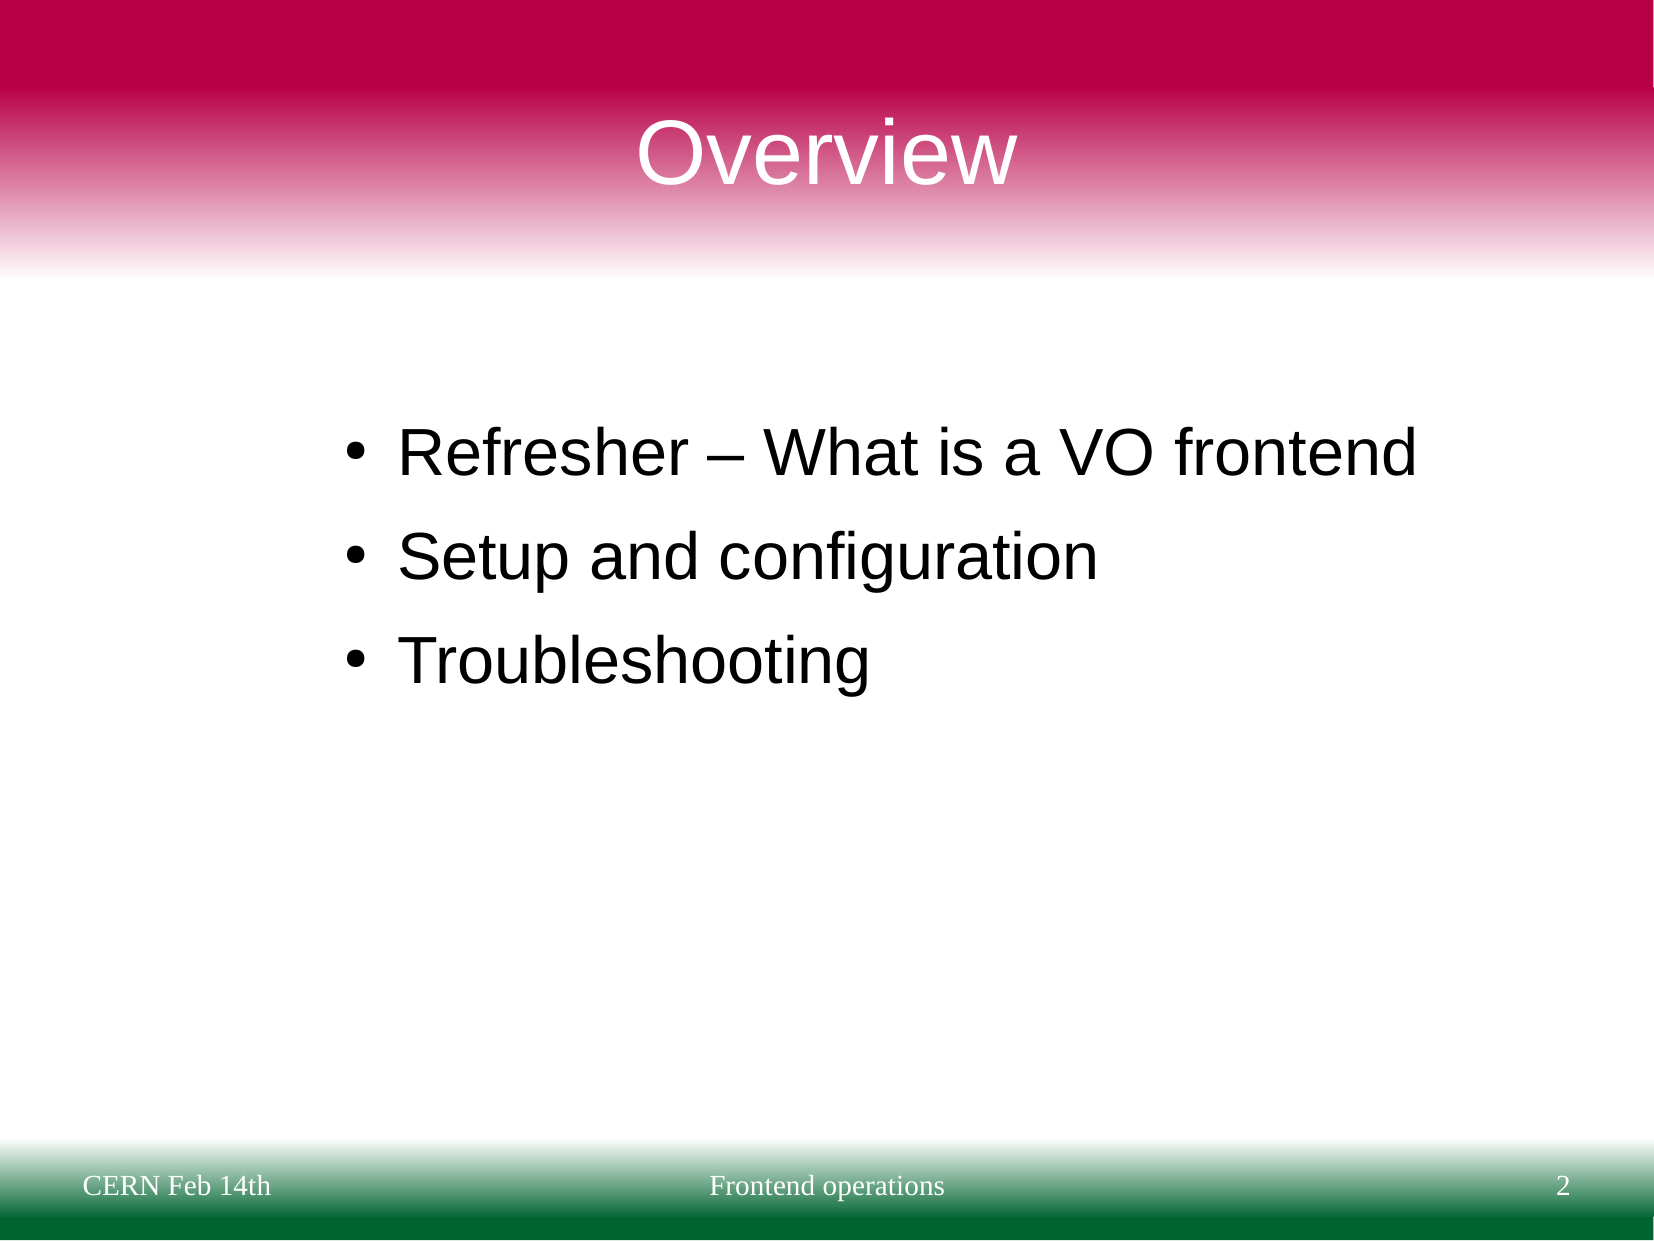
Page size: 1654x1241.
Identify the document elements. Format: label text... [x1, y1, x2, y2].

list Refresher – What is a VO frontend Setup and configuration Troubleshooting [326, 414, 1571, 1109]
title Overview [82, 49, 1571, 257]
